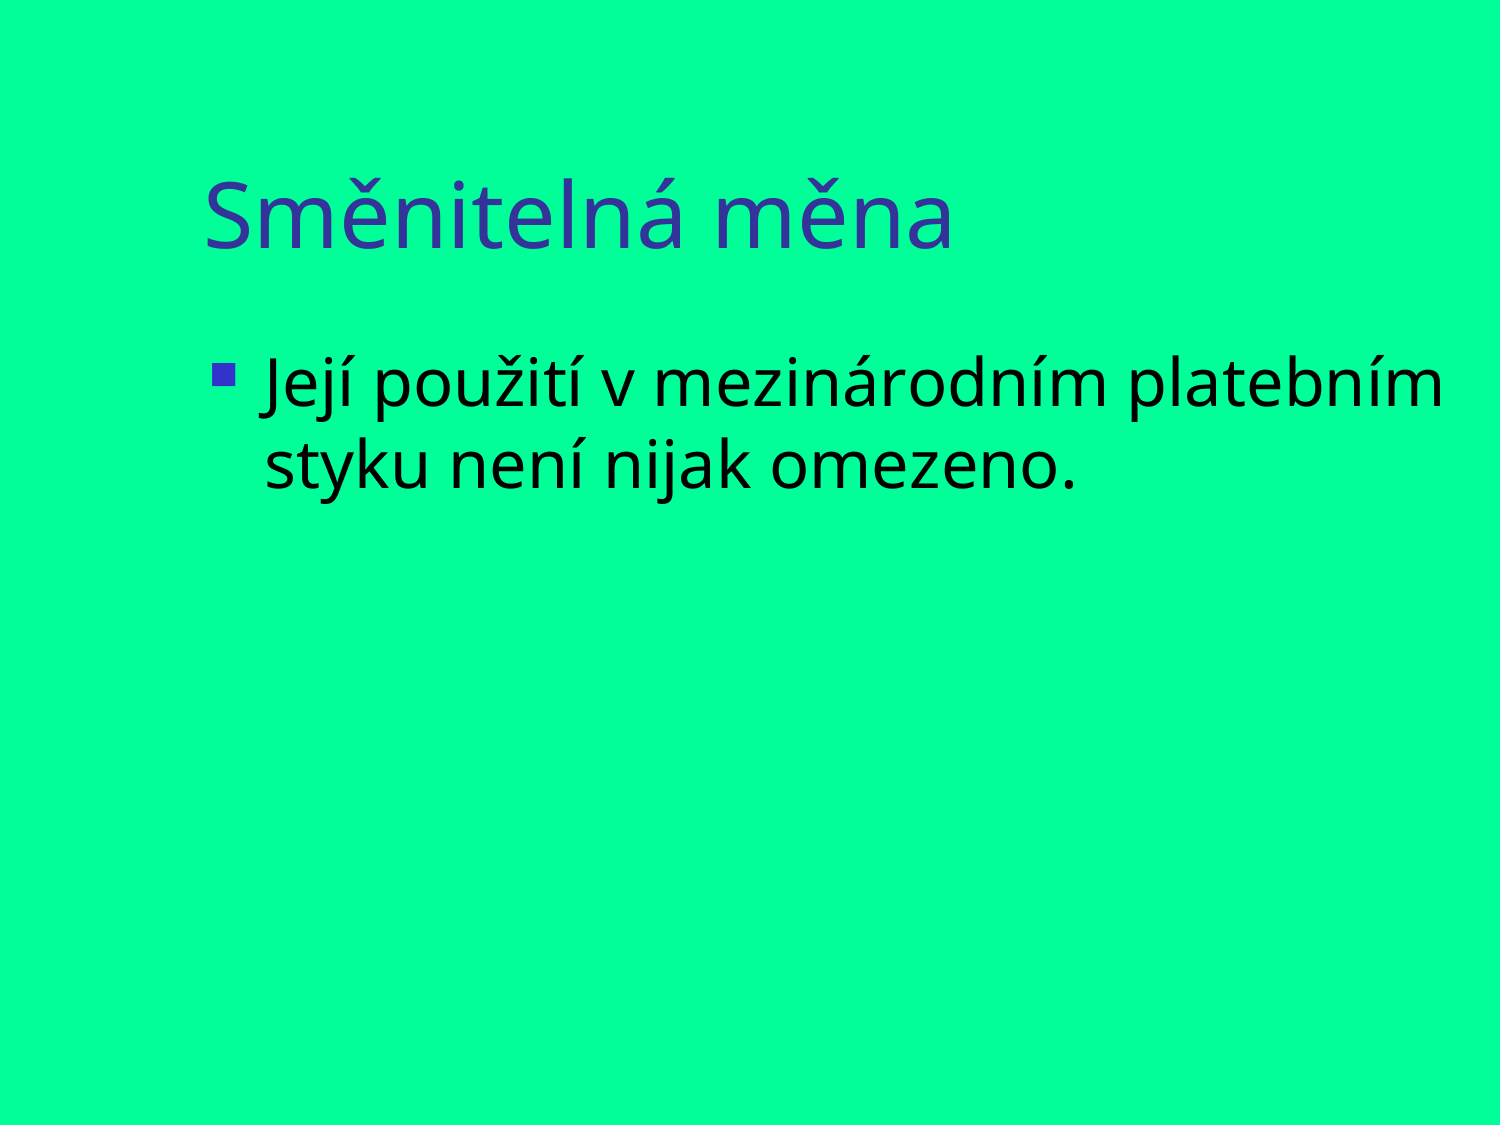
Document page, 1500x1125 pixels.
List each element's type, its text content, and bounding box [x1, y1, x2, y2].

title Směnitelná měna [188, 35, 1467, 276]
list Její použití v mezinárodním platebním styku není nijak omezeno. [193, 331, 1469, 1032]
